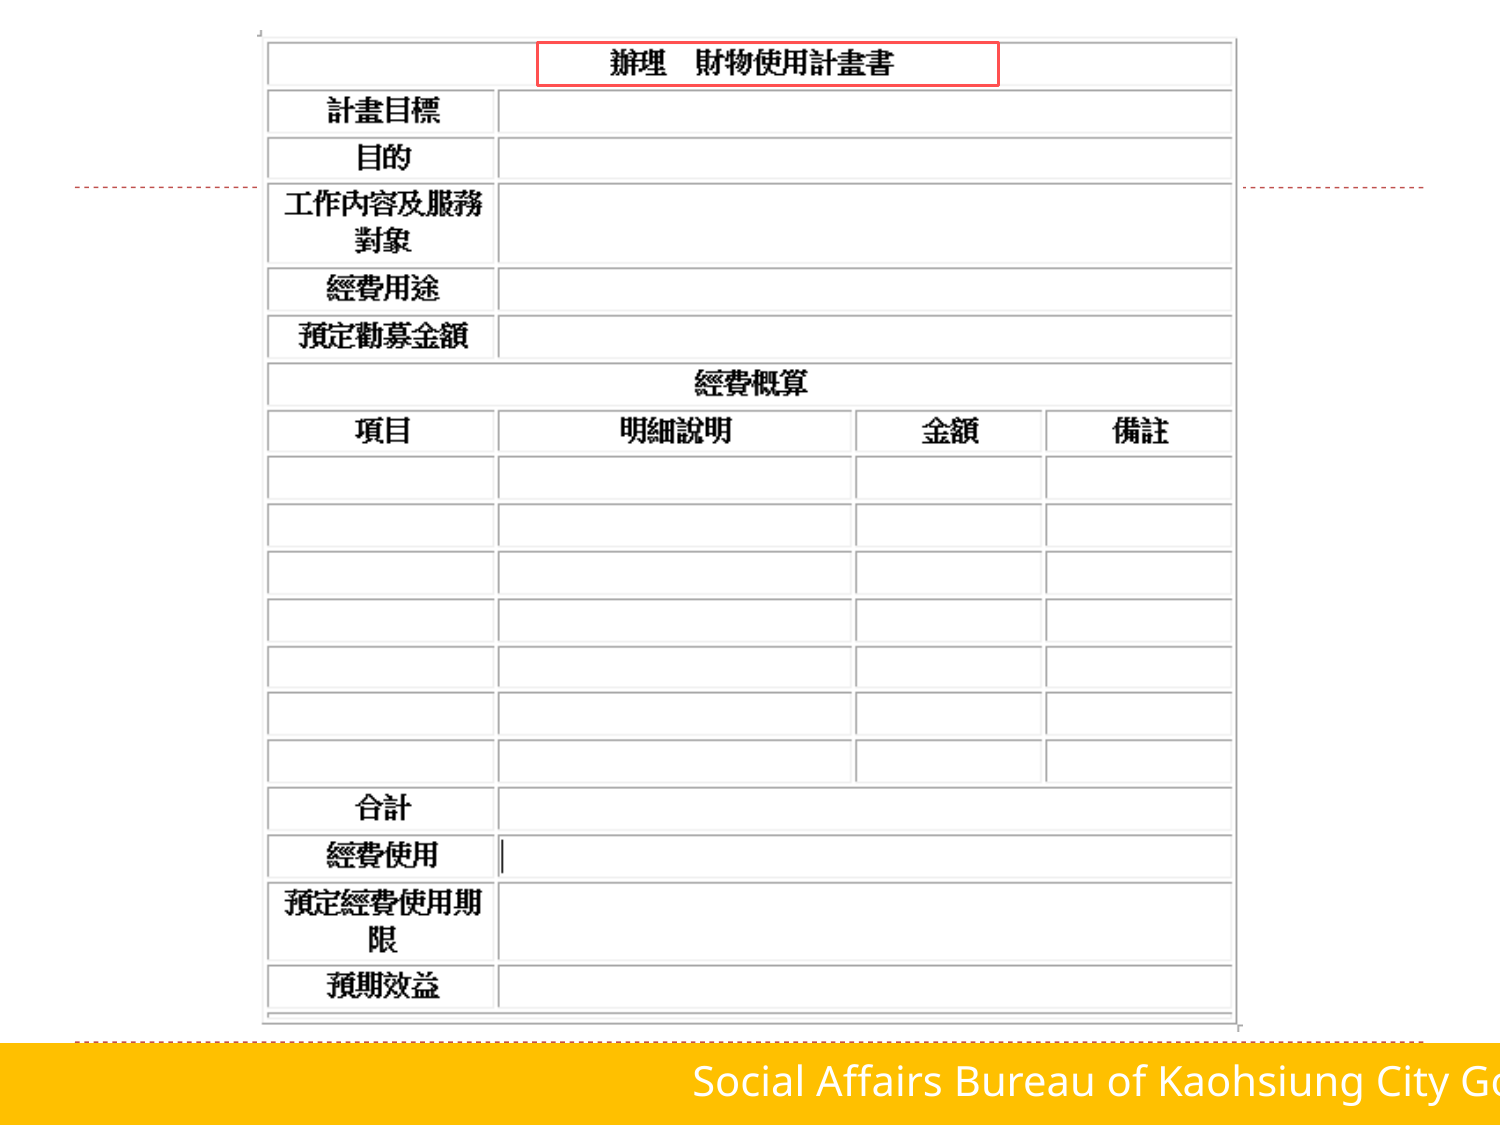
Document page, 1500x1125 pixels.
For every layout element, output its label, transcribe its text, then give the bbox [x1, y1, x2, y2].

text_box Social Affairs Bureau of Kaohsiung City Government [0, 1043, 1500, 1125]
picture [257, 30, 1243, 1032]
